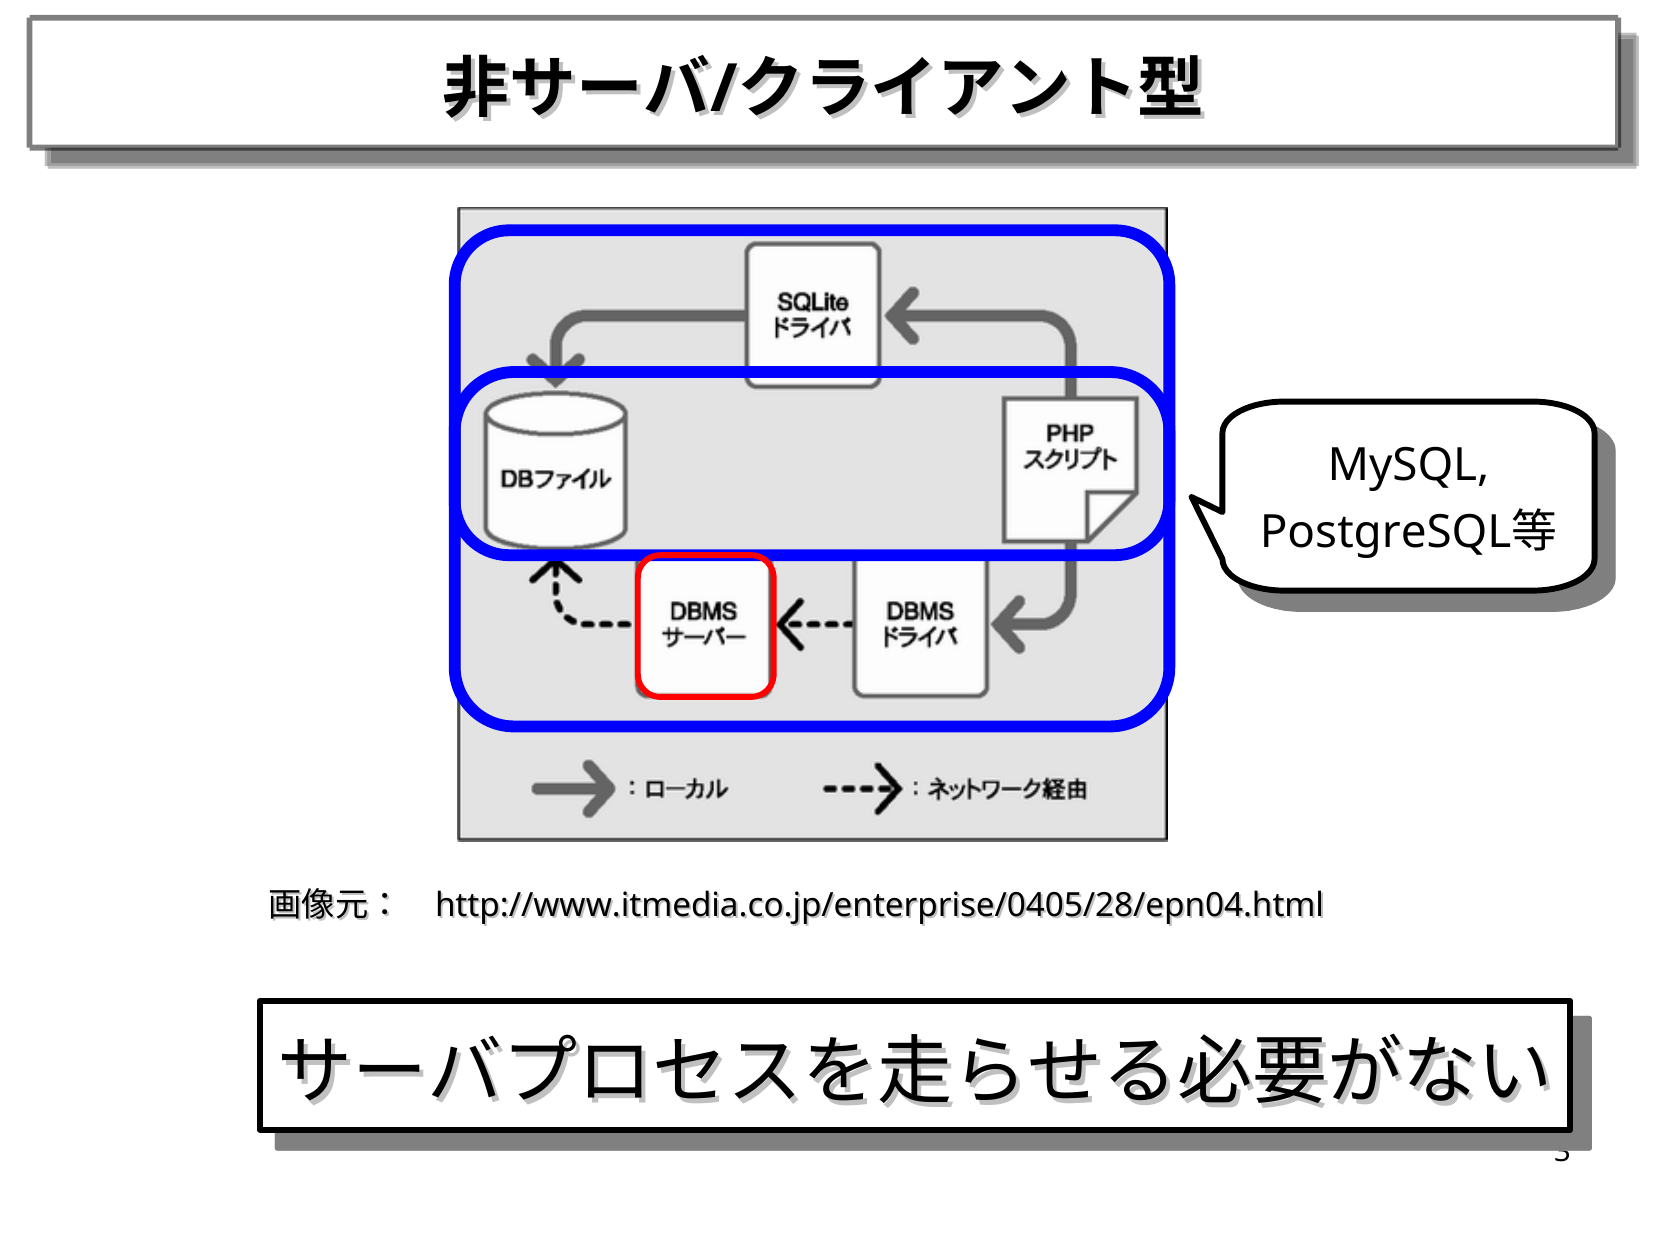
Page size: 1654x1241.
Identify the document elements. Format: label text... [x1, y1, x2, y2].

picture [457, 207, 1168, 254]
picture [461, 539, 1163, 720]
picture [461, 237, 1163, 391]
text_box 非サーバ/クライアント型 [29, 17, 1619, 148]
text_box サーバプロセスを走らせる必要がない [259, 1000, 1374, 1103]
picture [457, 700, 1168, 842]
picture [461, 378, 1163, 549]
picture [641, 562, 770, 693]
text_box MySQL, PostgreSQL等 [1191, 401, 1595, 591]
text_box 画像元： http://www.itmedia.co.jp/enterprise/0405/28/epn04.html [253, 870, 1359, 922]
